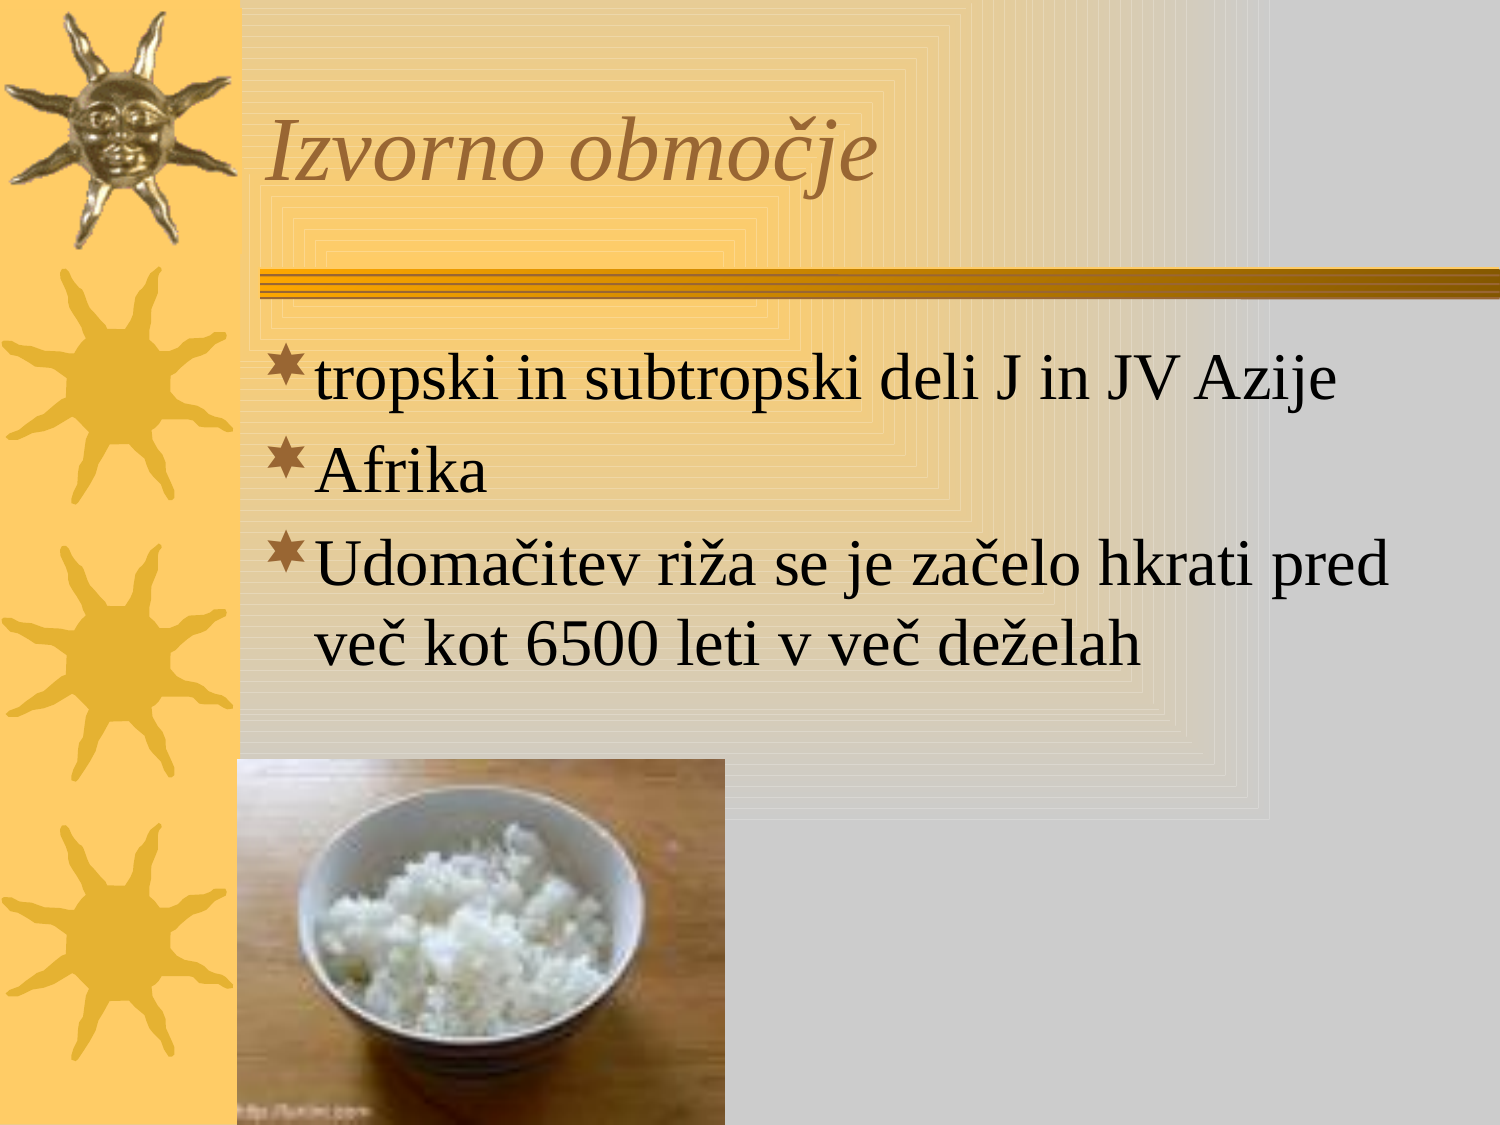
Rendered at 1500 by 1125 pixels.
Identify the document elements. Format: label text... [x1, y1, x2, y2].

picture [1, 8, 242, 254]
list tropski in subtropski deli J in JV Azije Afrika Udomačitev riža se je začelo hkrati pred več kot 6500 leti v več deželah [242, 324, 1494, 1000]
title Izvorno območje [250, 50, 1492, 238]
picture [237, 759, 725, 1125]
